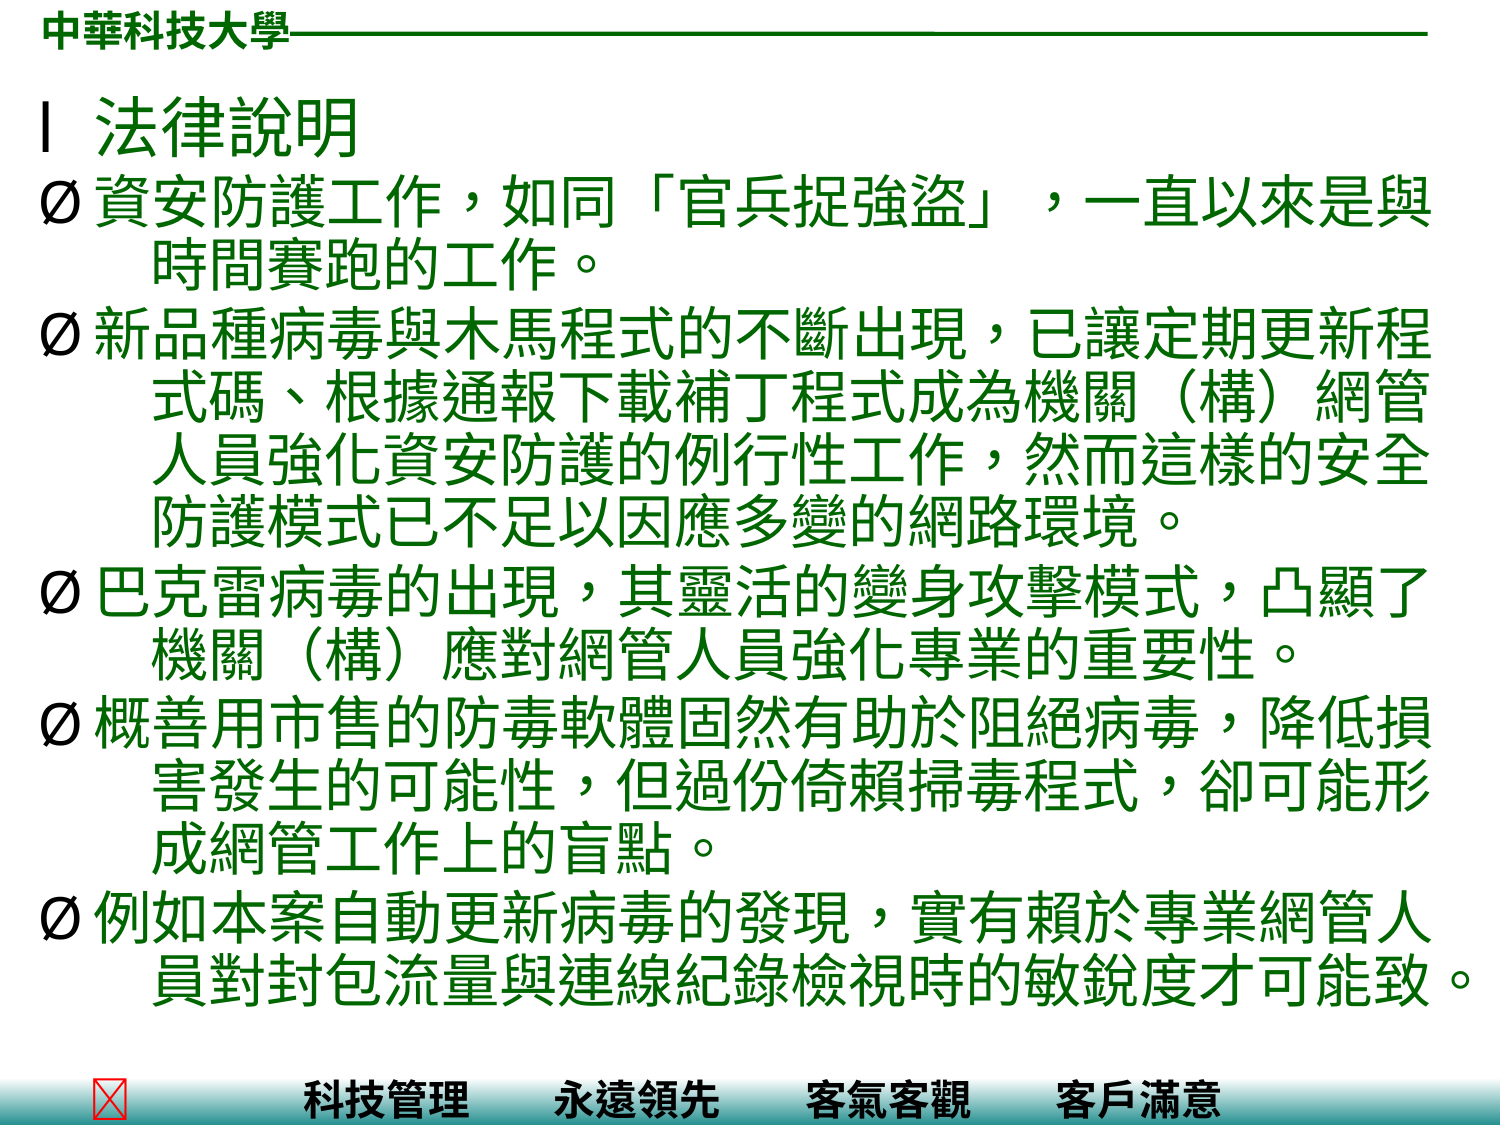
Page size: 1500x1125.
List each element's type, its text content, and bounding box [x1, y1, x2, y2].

list 法律說明 資安防護工作，如同「官兵捉強盜」，一直以來是與時間賽跑的工作。 新品種病毒與木馬程式的不斷出現，已讓定期更新程式碼、根據通報下載補丁程式成為機關（構）網管人員強化資安防護的例行性工作，然而這樣的安全防護模式已不足以因應多變的網路環境。 巴克雷病毒的出現，其靈活的變身攻擊模式，凸顯了機關（構）應對網管人員強化專業的重要性。 概善用市售的防毒軟體固然有助於阻絕病毒，降低損害發生的可能性，但過份倚賴掃毒程式，卻可能形成網管工作上的盲點。 例如本案自動更新病毒的發現，實有賴於專業網管人員對封包流量與連線紀錄檢視時的敏銳度才可能致。 [37, 87, 1463, 1088]
